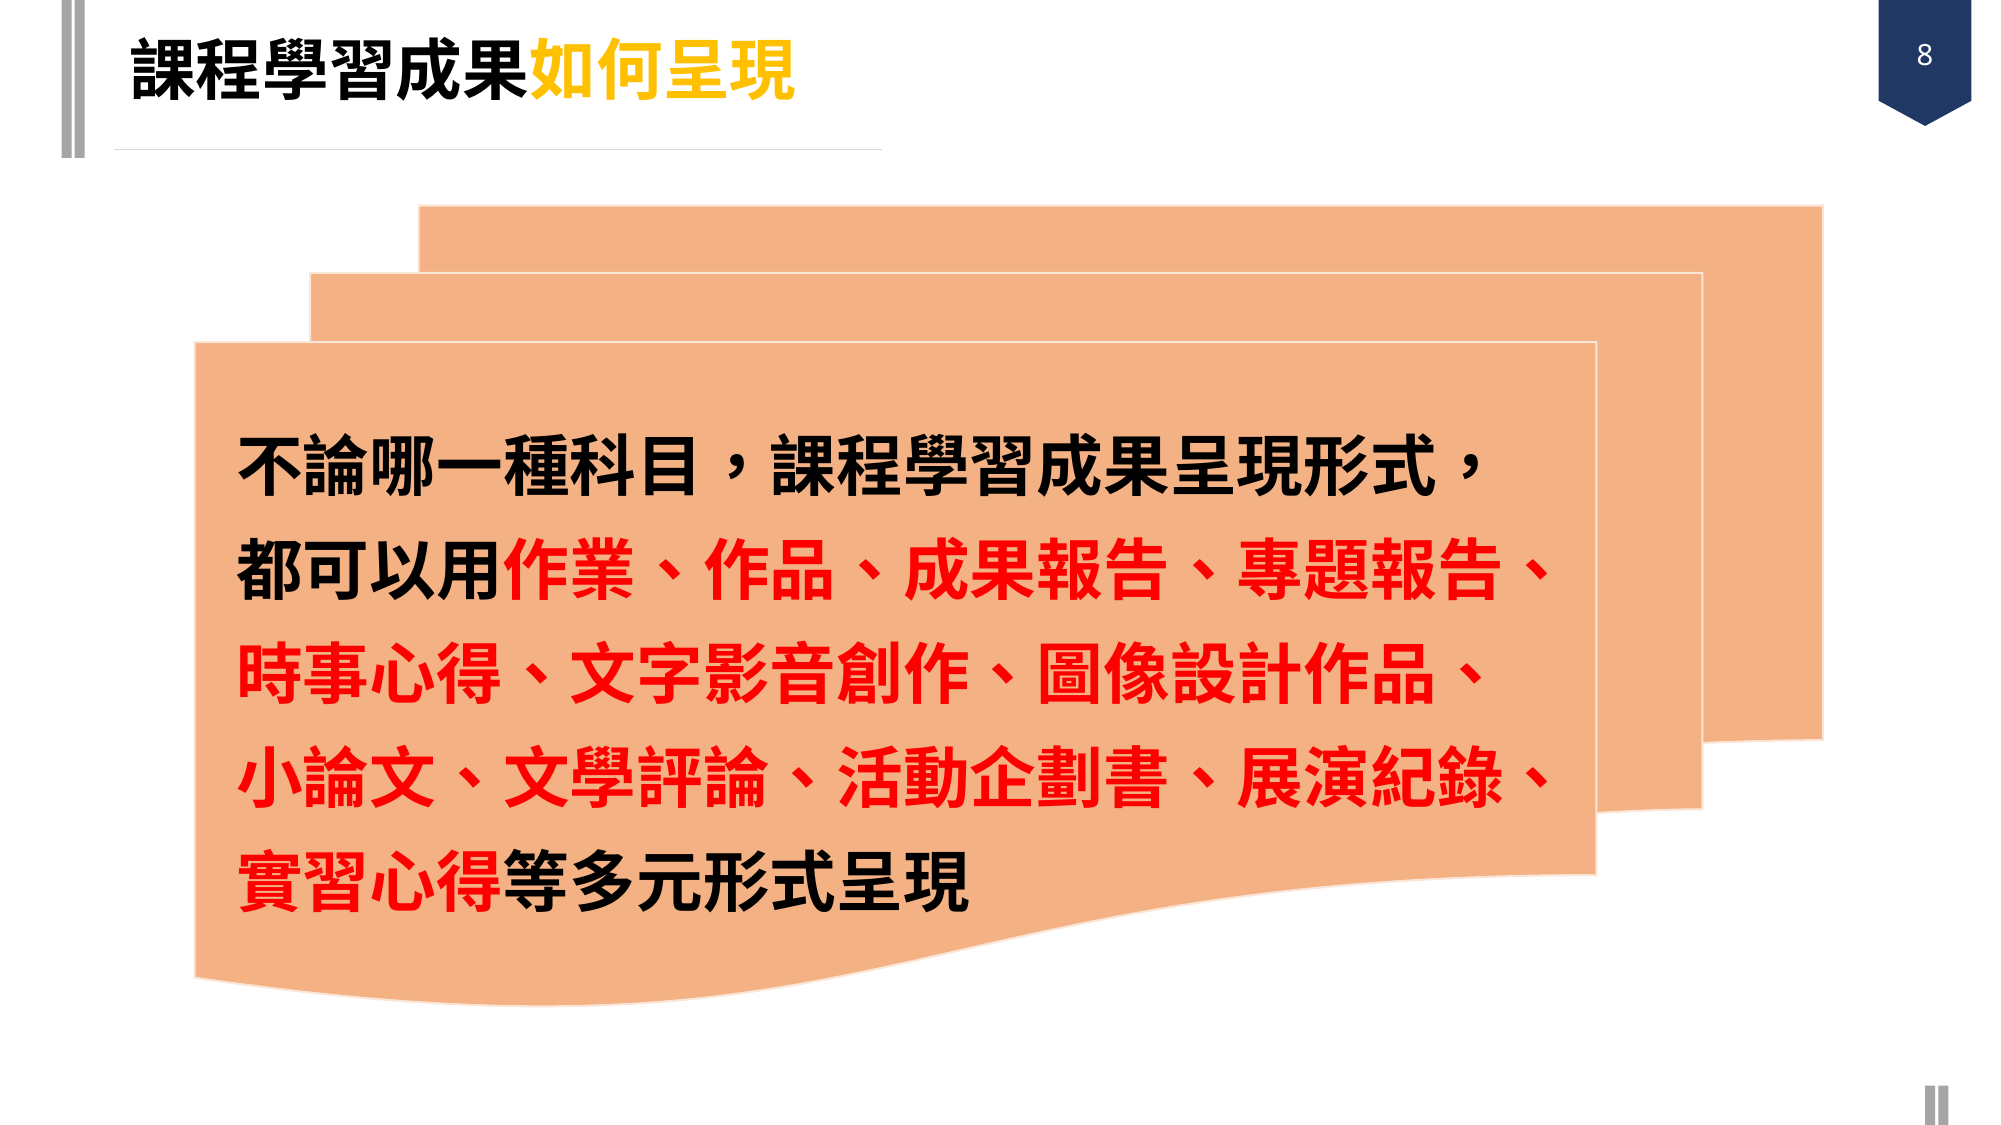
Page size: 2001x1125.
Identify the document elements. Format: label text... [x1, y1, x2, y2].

list 課程學習成果如何呈現 [114, 29, 1415, 118]
text_box 不論哪一種科目，課程學習成果呈現形式，都可以用作業、作品、成果報告、專題報告、時事心得、文字影音創作、圖像設計作品、小論文、文學評論、活動企劃書、展演紀錄、實習心得等多元形式呈現 [194, 205, 1824, 1007]
